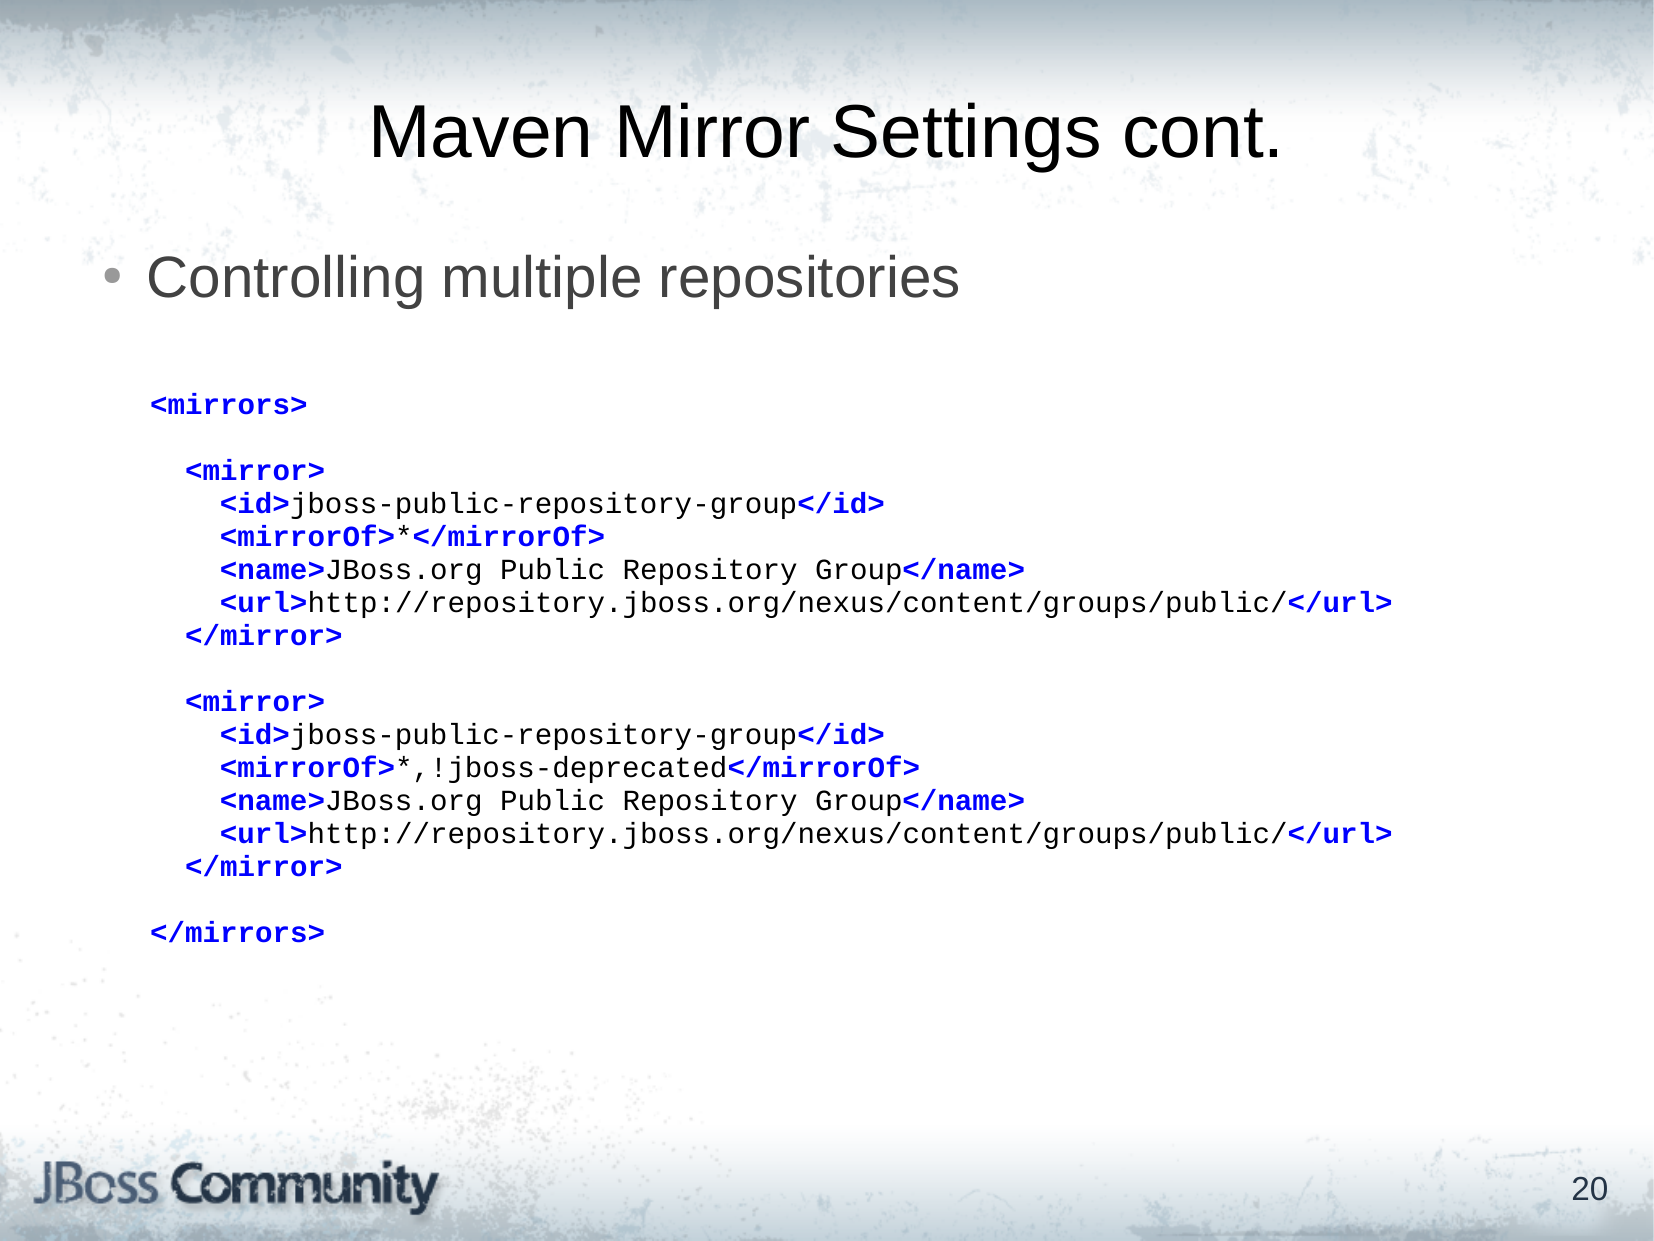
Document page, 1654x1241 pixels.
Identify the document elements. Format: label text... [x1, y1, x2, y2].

title Maven Mirror Settings cont. [82, 37, 1571, 226]
list Controlling multiple repositories [86, 244, 1576, 1039]
picture [0, 0, 1654, 1241]
text_box <mirrors> <mirror> <id>jboss-public-repository-group</id> <mirrorOf>*</mirrorOf> <name>JBoss.org Public Repository Group</name> <url>http://repository.jboss.org/nexus/content/groups/public/</url> </mirror> <mirror> <id>jboss-public-repository-group</id> <mirrorOf>*,!jboss-deprecated</mirrorOf> <name>JBoss.org Public Repository Group</name> <url>http://repository.jboss.org/nexus/content/groups/public/</url> </mirror> </mirrors> [150, 390, 1501, 976]
